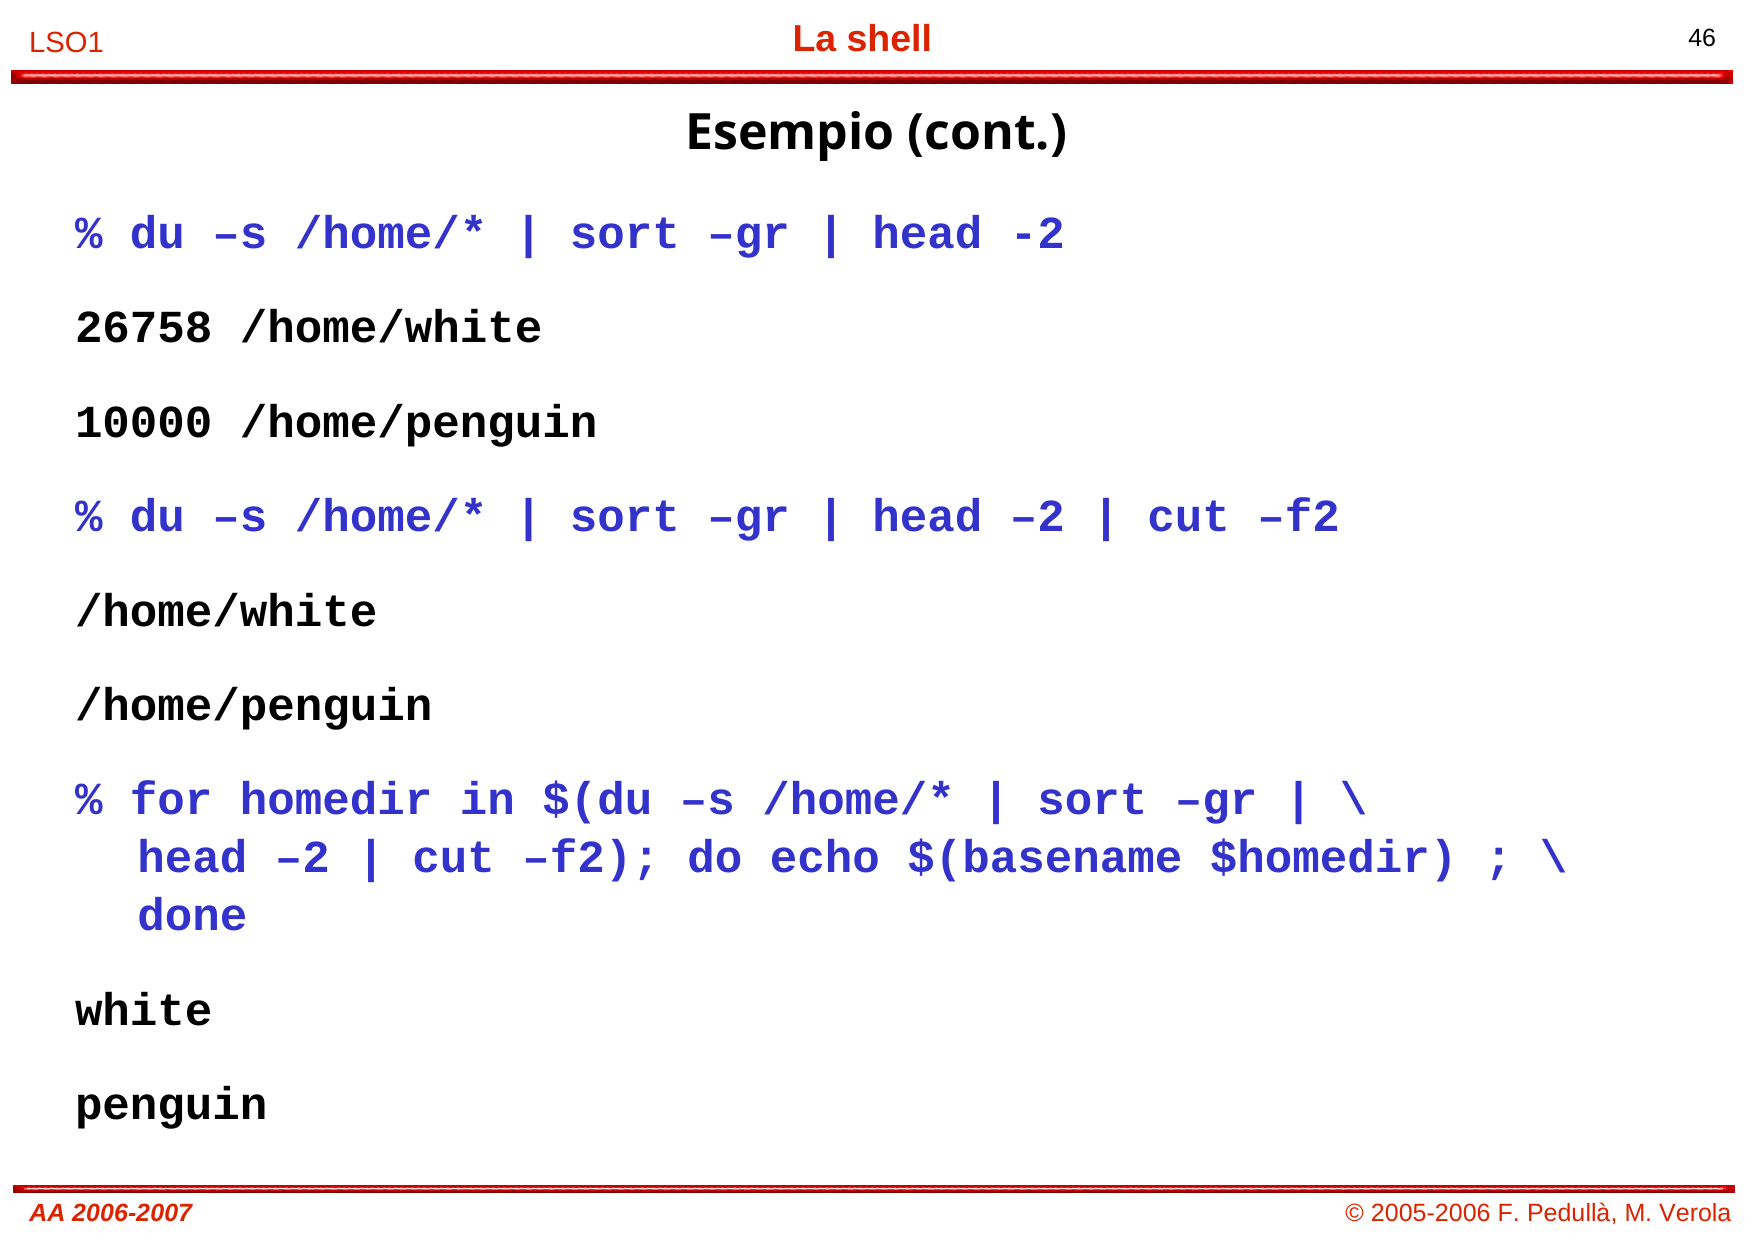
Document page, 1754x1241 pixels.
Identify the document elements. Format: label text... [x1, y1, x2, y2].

list % du –s /home/* | sort –gr | head -2 26758 /home/white 10000 /home/penguin % du –s /home/* | sort –gr | head –2 | cut –f2 /home/white /home/penguin % for homedir in $(du –s /home/* | sort –gr | \ head –2 | cut –f2); do echo $(basename $homedir) ; \ done white penguin [60, 196, 1698, 1138]
picture [13, 1185, 1735, 1193]
picture [11, 70, 1733, 84]
title Esempio (cont.) [638, 84, 1115, 180]
